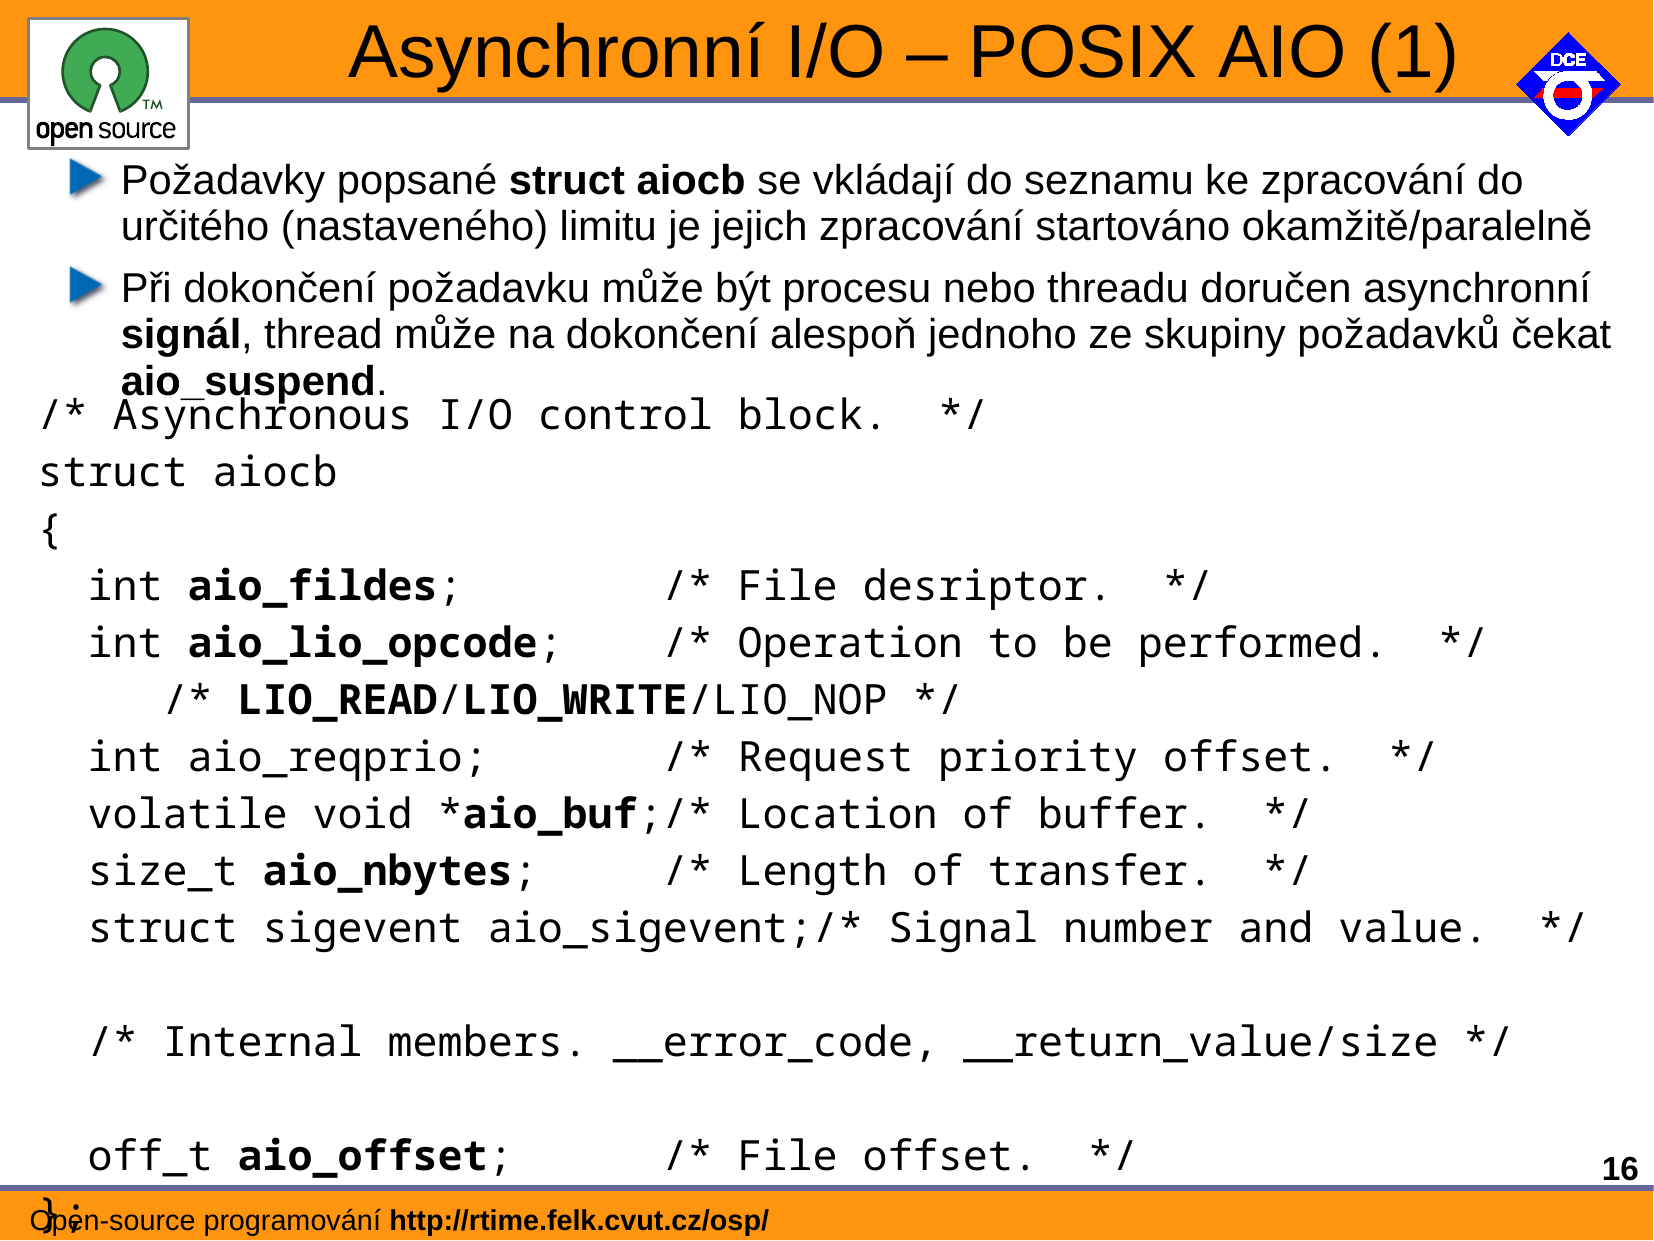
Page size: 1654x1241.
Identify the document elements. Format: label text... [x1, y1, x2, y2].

text_box /* Asynchronous I/O control block. */ struct aiocb { int aio_fildes; /* File desriptor. */ int aio_lio_opcode; /* Operation to be performed. */ /* LIO_READ/LIO_WRITE/LIO_NOP */ int aio_reqprio; /* Request priority offset. */ volatile void *aio_buf;/* Location of buffer. */ size_t aio_nbytes; /* Length of transfer. */ struct sigevent aio_sigevent;/* Signal number and value. */ /* Internal members. __error_code, __return_value/size */ off_t aio_offset; /* File offset. */ }; [37, 450, 1613, 1175]
title Asynchronní I/O – POSIX AIO (1) [178, 4, 1631, 98]
list Požadavky popsané struct aiocb se vkládají do seznamu ke zpracování do určitého (nastaveného) limitu je jejich zpracování startováno okamžitě/paralelně Při dokončení požadavku může být procesu nebo threadu doručen asynchronní signál, thread může na dokončení alespoň jednoho ze skupiny požadavků čekat aio_suspend. [49, 156, 1613, 438]
